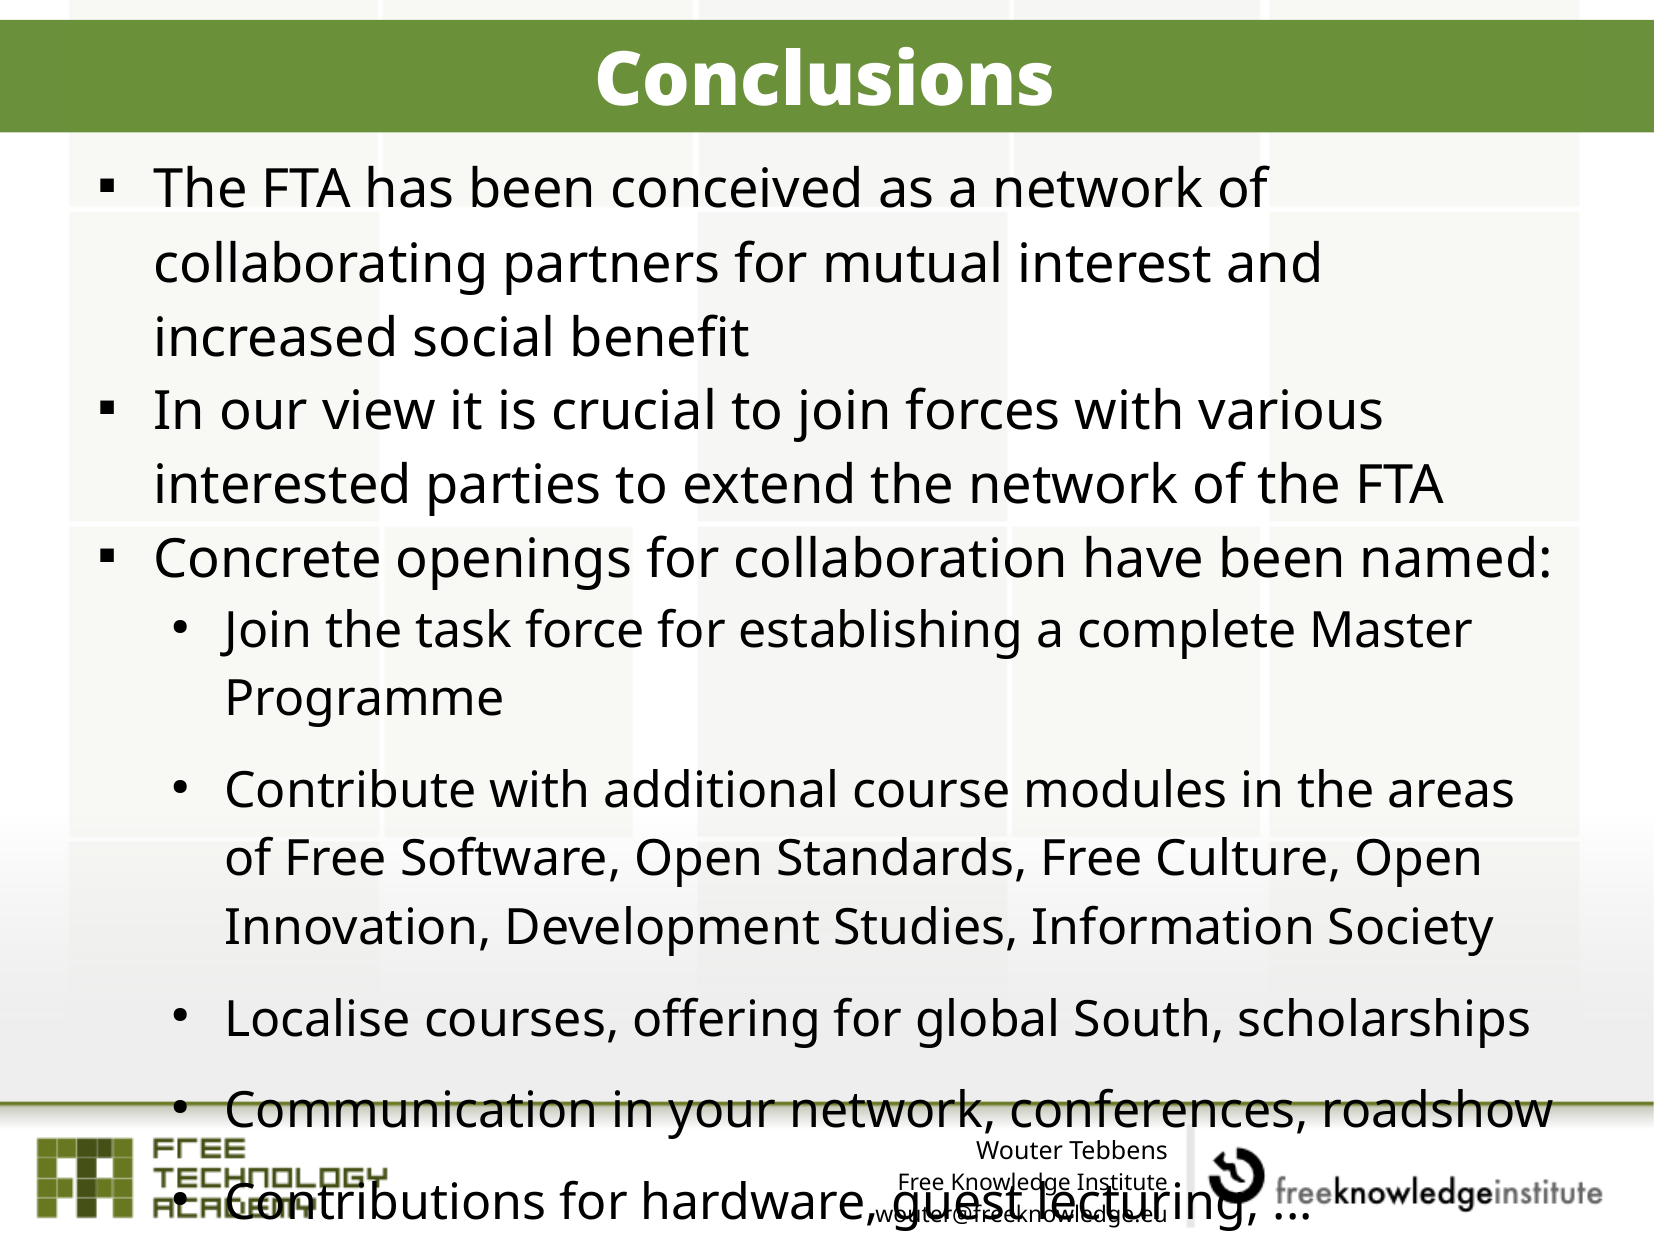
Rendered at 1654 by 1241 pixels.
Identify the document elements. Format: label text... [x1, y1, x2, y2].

list The FTA has been conceived as a network of collaborating partners for mutual interest and increased social benefit In our view it is crucial to join forces with various interested parties to extend the network of the FTA Concrete openings for collaboration have been named: Join the task force for establishing a complete Master Programme Contribute with additional course modules in the areas of Free Software, Open Standards, Free Culture, Open Innovation, Development Studies, Information Society Localise courses, offering for global South, scholarships Communication in your network, conferences, roadshow Contributions for hardware, guest lecturing, ... [82, 150, 1571, 1058]
picture [0, 133, 1654, 1241]
picture [0, 0, 1654, 19]
title Conclusions [37, 29, 1613, 122]
